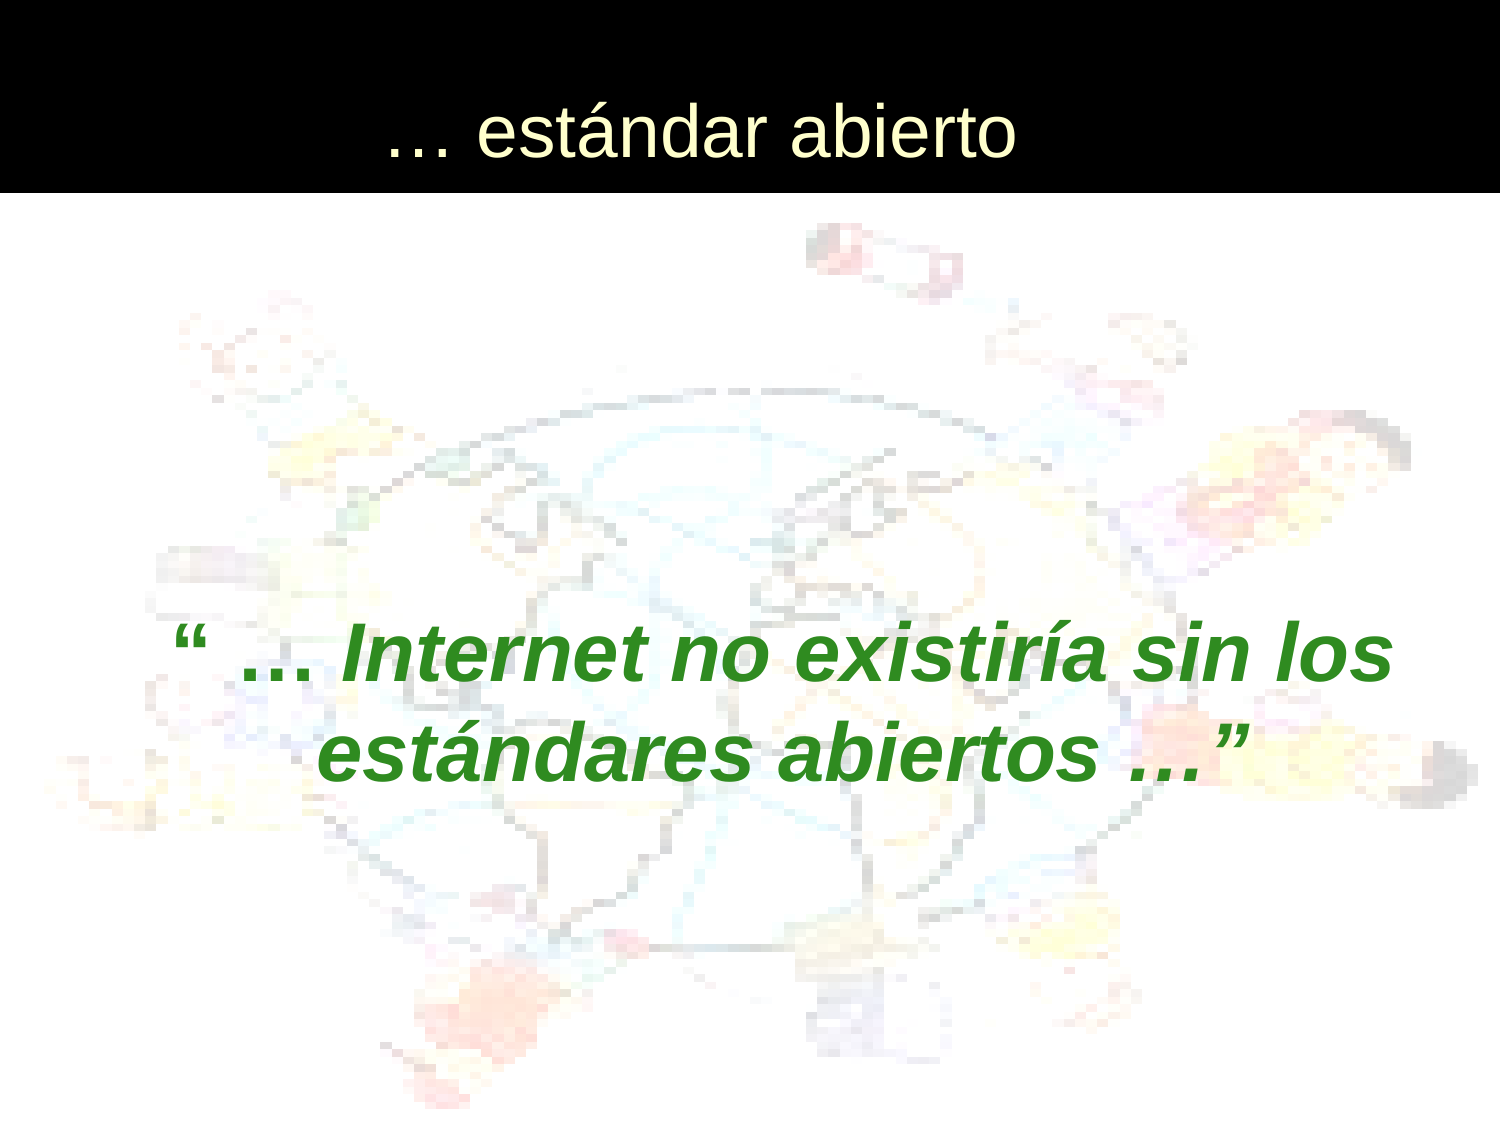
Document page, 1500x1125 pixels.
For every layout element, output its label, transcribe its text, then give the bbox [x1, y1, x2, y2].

text_box … estándar abierto [274, 74, 1126, 181]
text_box “ … Internet no existiría sin los estándares abiertos …” [140, 590, 1427, 806]
picture [0, 193, 1500, 1125]
